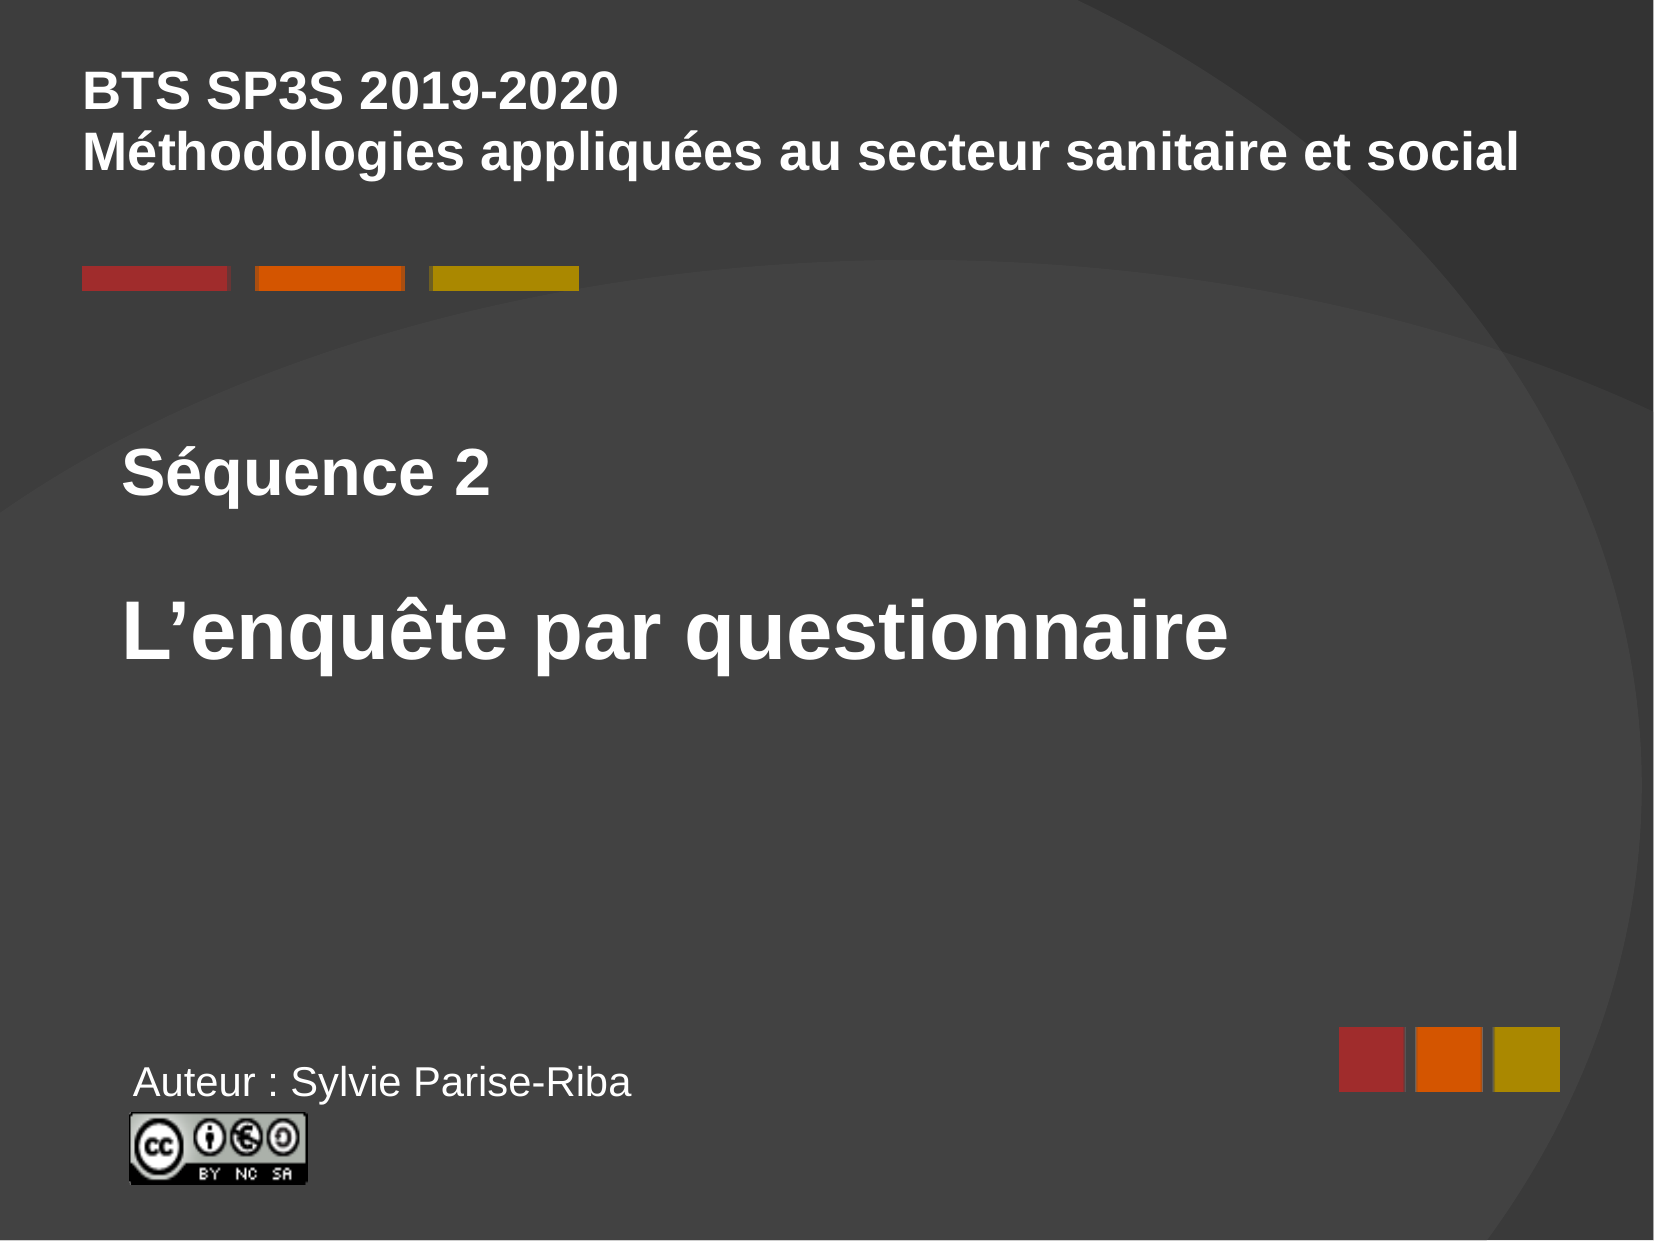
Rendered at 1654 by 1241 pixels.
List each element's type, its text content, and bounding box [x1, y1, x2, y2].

title BTS SP3S 2019-2020 Méthodologies appliquées au secteur sanitaire et social [82, 17, 1571, 225]
text_box Séquence 2 L’enquête par questionnaire [106, 427, 1619, 686]
text_box Auteur : Sylvie Parise-Riba [118, 1051, 1182, 1113]
picture [82, 266, 579, 291]
picture [129, 1112, 308, 1185]
picture [1339, 1027, 1560, 1092]
